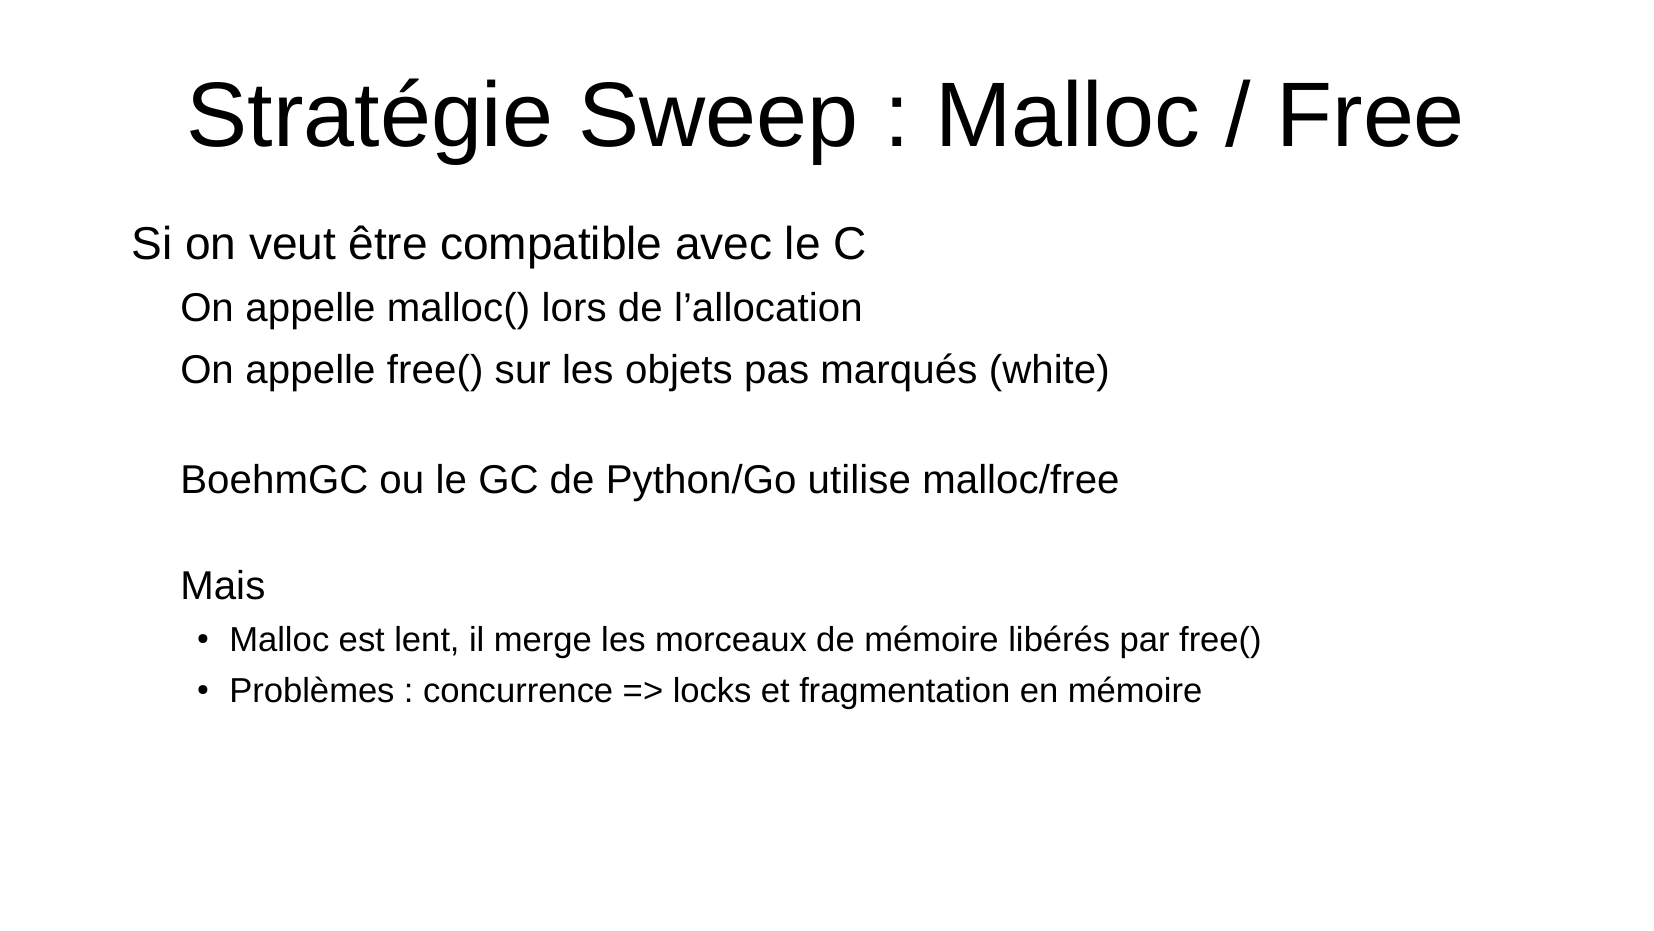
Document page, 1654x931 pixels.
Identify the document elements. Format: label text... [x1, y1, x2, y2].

title Stratégie Sweep : Malloc / Free [82, 37, 1571, 193]
list Si on veut être compatible avec le C On appelle malloc() lors de l’allocation On appelle free() sur les objets pas marqués (white) BoehmGC ou le GC de Python/Go utilise malloc/free Mais Malloc est lent, il merge les morceaux de mémoire libérés par free() Problèmes : concurrence => locks et fragmentation en mémoire [82, 217, 1571, 758]
